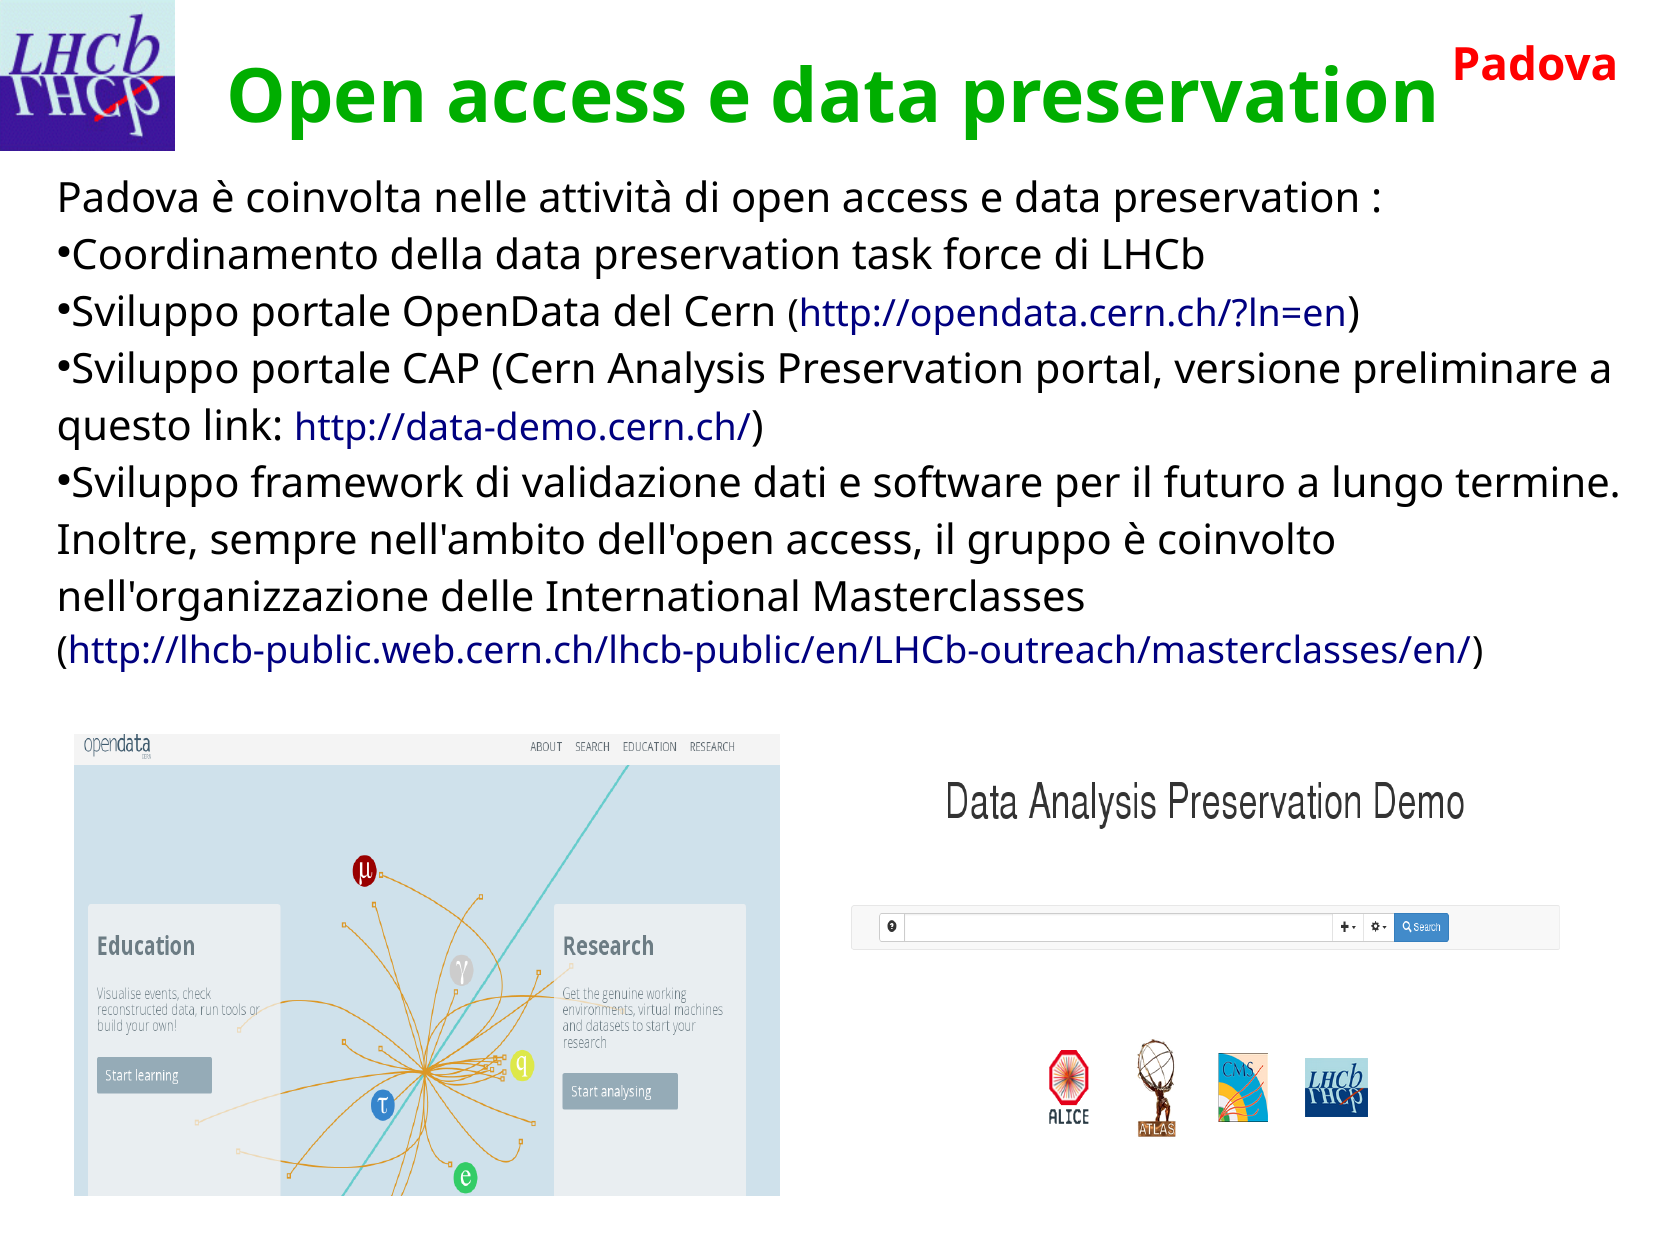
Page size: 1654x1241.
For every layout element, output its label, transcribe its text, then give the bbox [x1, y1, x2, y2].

text_box Padova [1436, 23, 1616, 103]
picture [810, 734, 1609, 1187]
picture [0, 0, 175, 151]
text_box Padova è coinvolta nelle attività di open access e data preservation : Coordinamento della data preservation task force di LHCb Sviluppo portale OpenData del Cern (http://opendata.cern.ch/?ln=en) Sviluppo portale CAP (Cern Analysis Preservation portal, versione preliminare a questo link: http://data-demo.cern.ch/) Sviluppo framework di validazione dati e software per il futuro a lungo termine. Inoltre, sempre nell'ambito dell'open access, il gruppo è coinvolto nell'organizzazione delle International Masterclasses (http://lhcb-public.web.cern.ch/lhcb-public/en/LHCb-outreach/masterclasses/en/) [41, 160, 1647, 696]
title Open access e data preservation [32, 41, 1635, 147]
picture [74, 734, 781, 1196]
